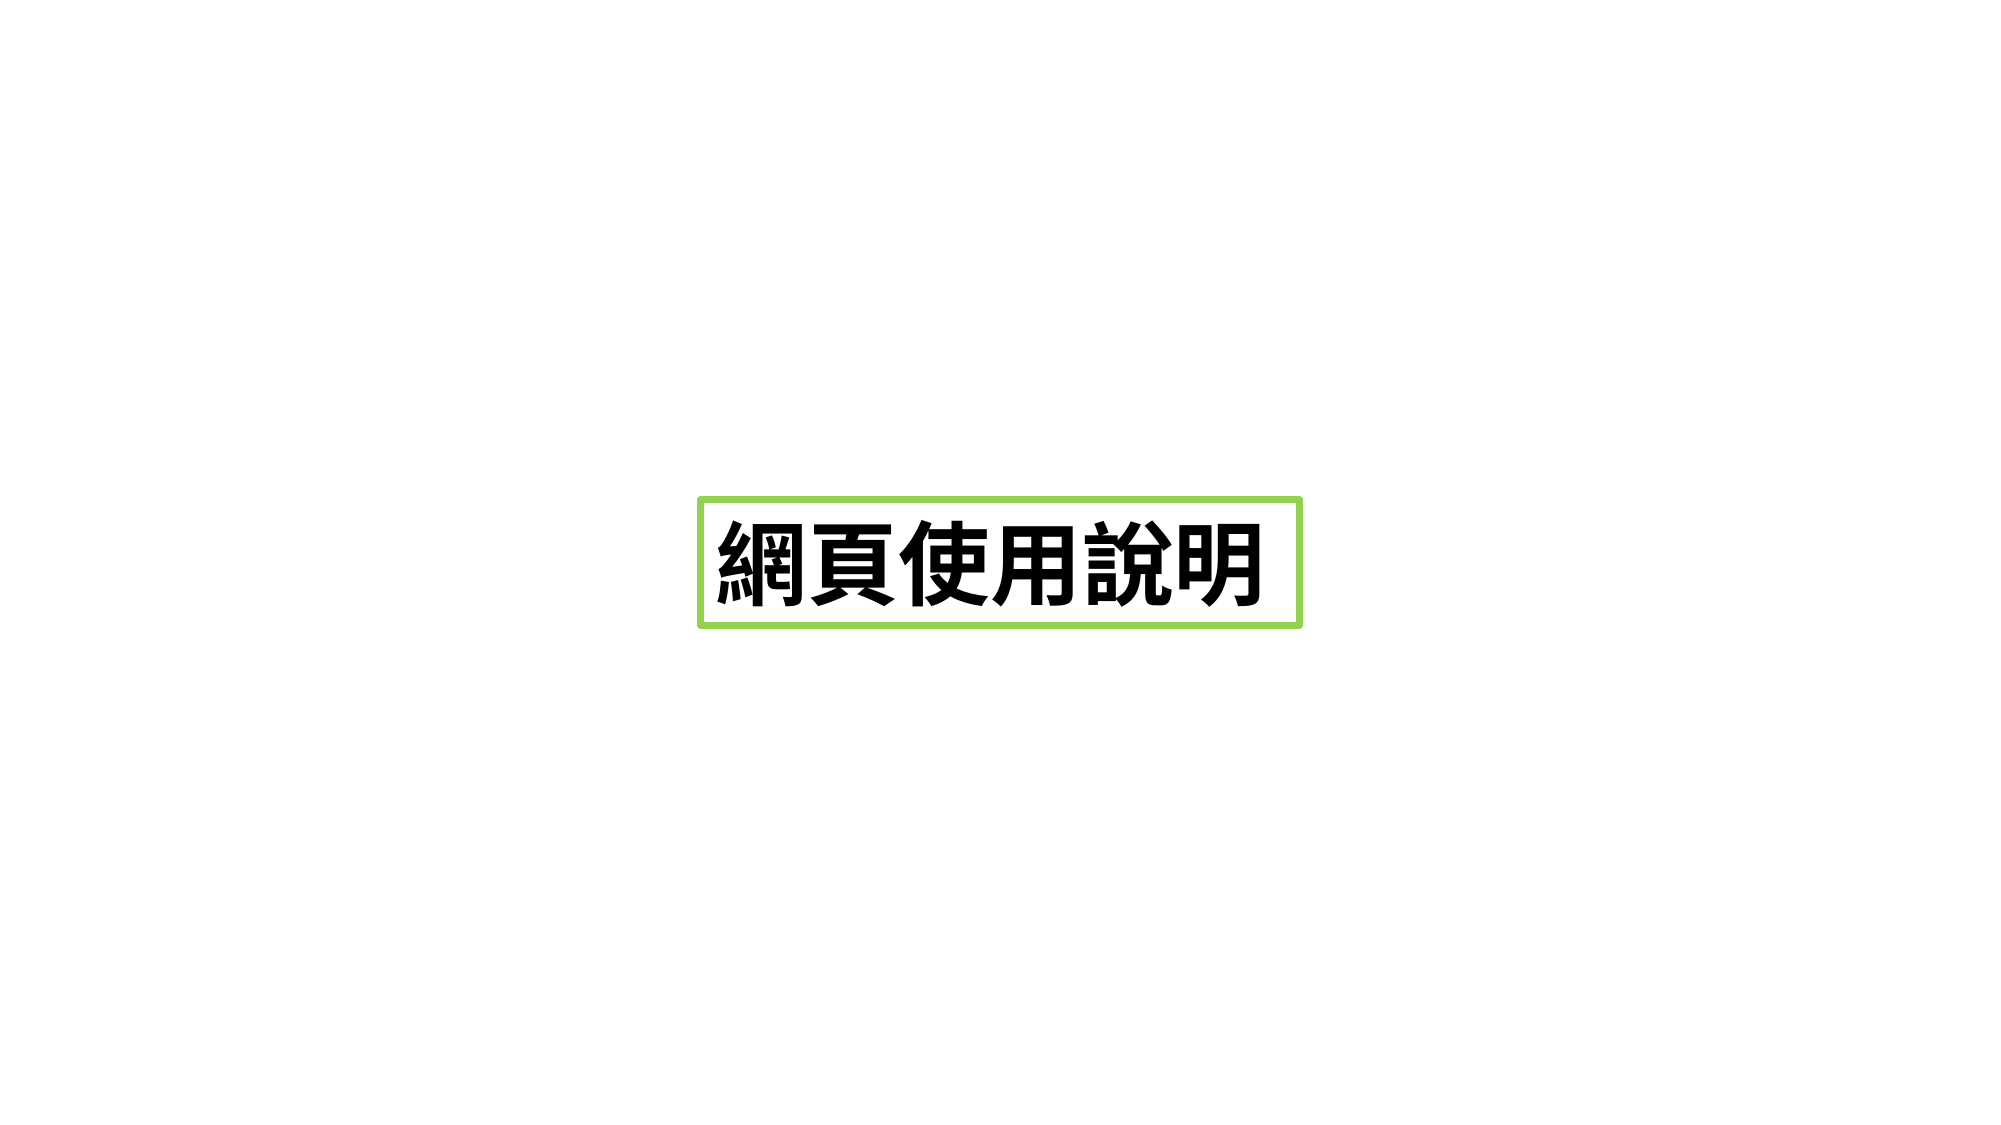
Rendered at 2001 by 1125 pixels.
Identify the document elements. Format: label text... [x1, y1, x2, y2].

text_box 網頁使用說明 [700, 499, 1300, 626]
